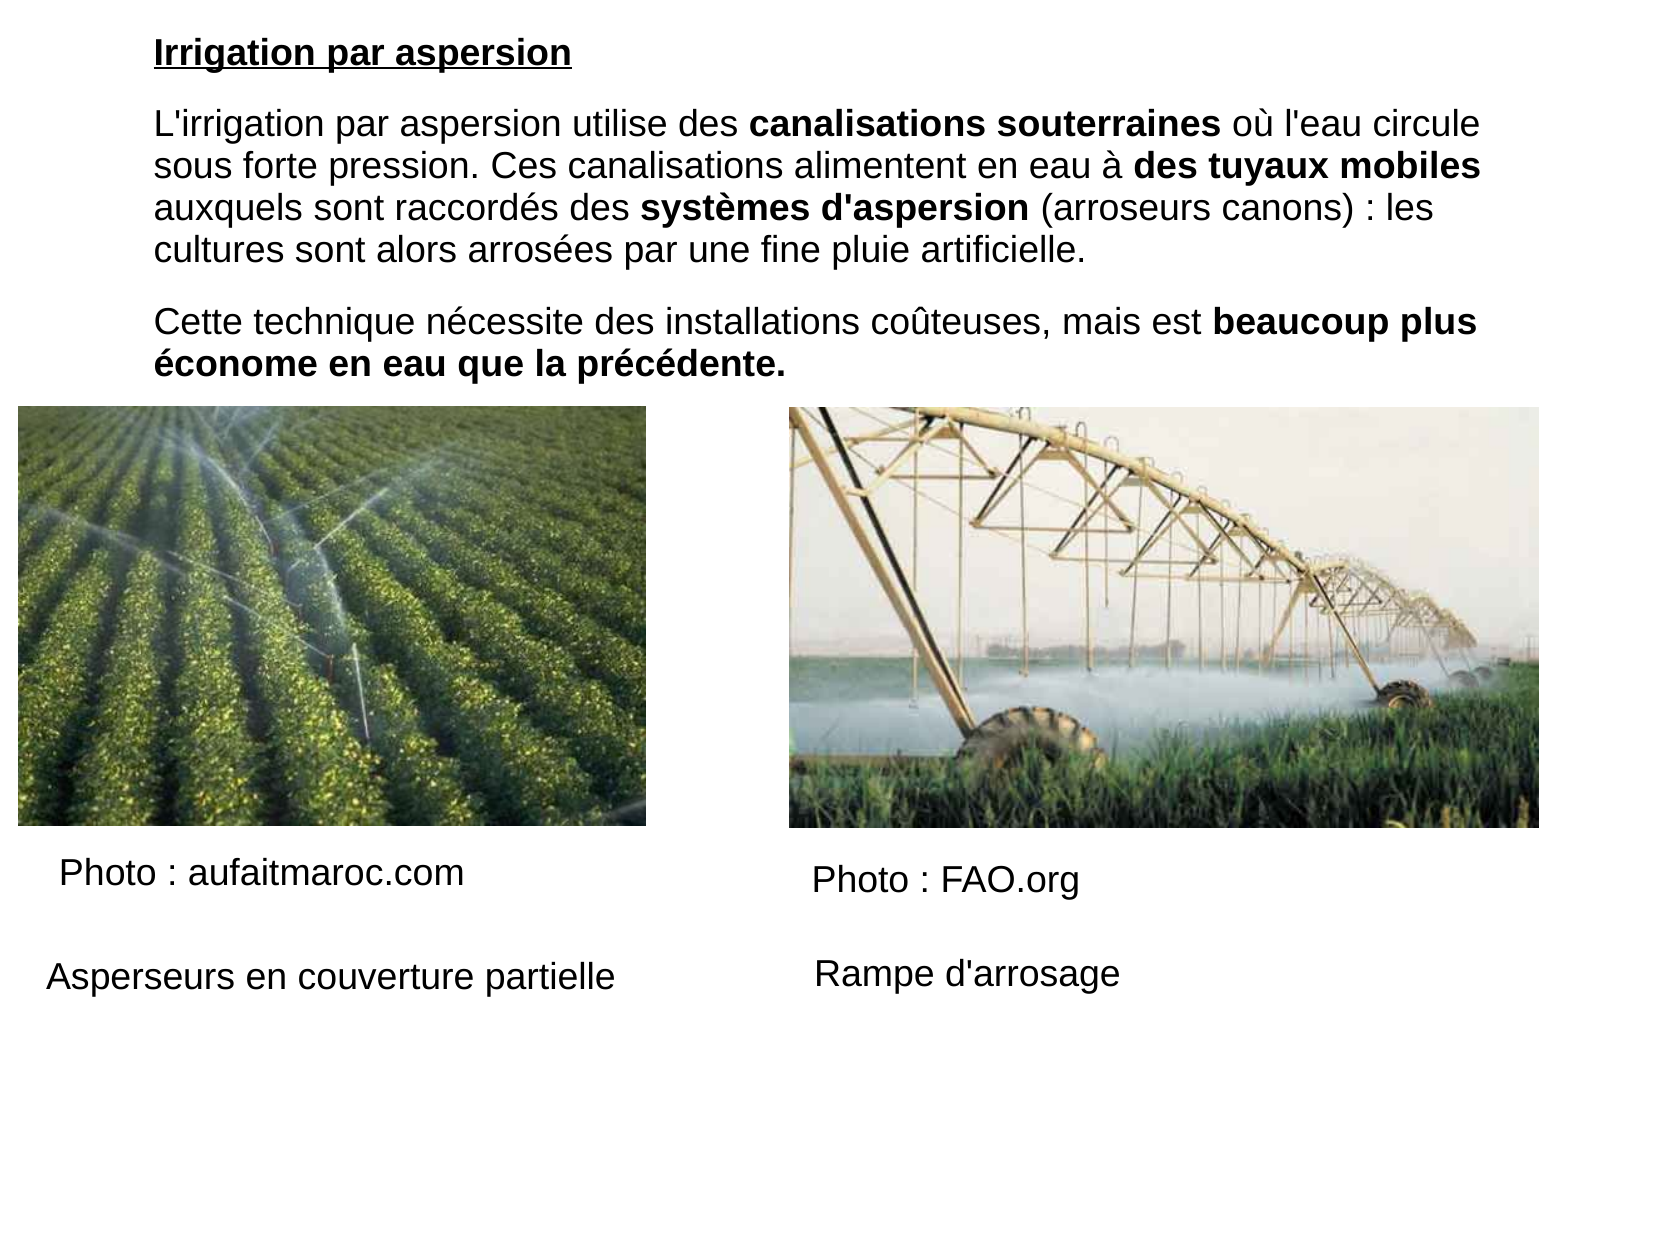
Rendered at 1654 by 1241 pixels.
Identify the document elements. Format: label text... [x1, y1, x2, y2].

text_box Rampe d'arrosage [799, 945, 1534, 1003]
picture [789, 407, 1539, 828]
text_box Photo : FAO.org [796, 851, 1498, 909]
list Irrigation par aspersion L'irrigation par aspersion utilise des canalisations souterraines où l'eau circule sous forte pression. Ces canalisations alimentent en eau à des tuyaux mobiles auxquels sont raccordés des systèmes d'aspersion (arroseurs canons) : les cultures sont alors arrosées par une fine pluie artificielle. Cette technique nécessite des installations coûteuses, mais est beaucoup plus économe en eau que la précédente. [82, 31, 1538, 1010]
text_box Photo : aufaitmaroc.com [44, 843, 659, 901]
picture [18, 406, 646, 826]
text_box Asperseurs en couverture partielle [31, 947, 693, 1005]
